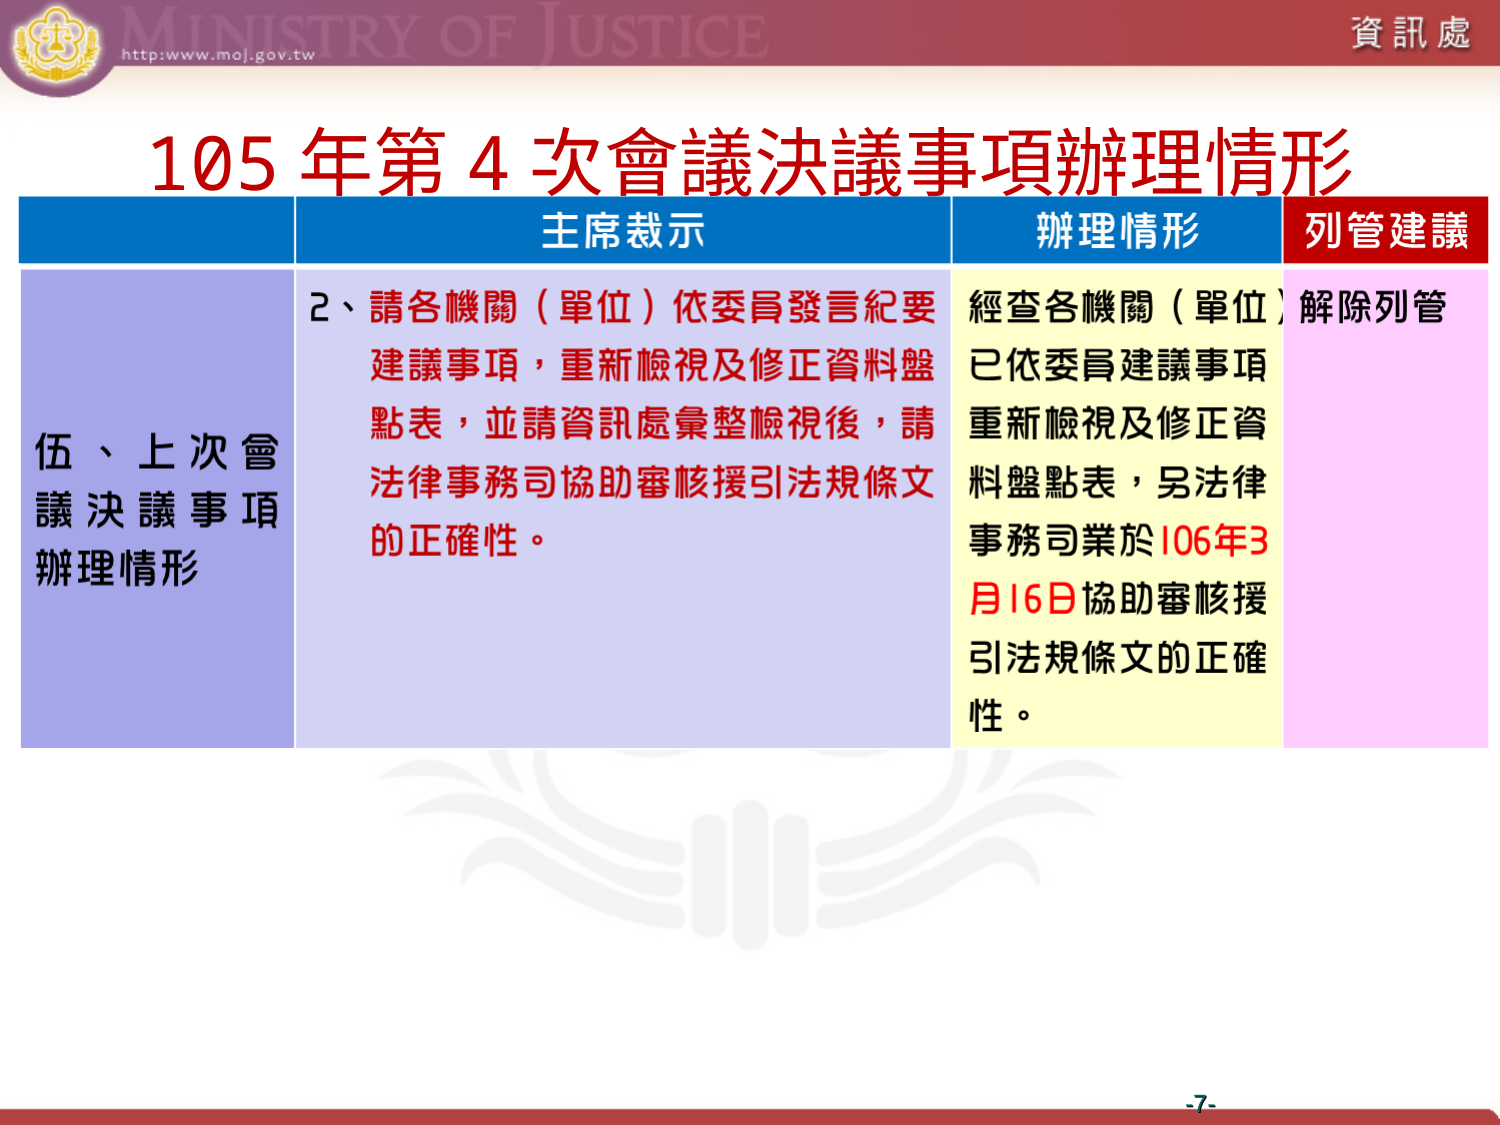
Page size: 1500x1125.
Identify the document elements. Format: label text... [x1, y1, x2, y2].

text_box -7- [1169, 1080, 1483, 1118]
text_box 105年第4次會議決議事項辦理情形 [112, 101, 1388, 244]
picture [17, 190, 1490, 760]
